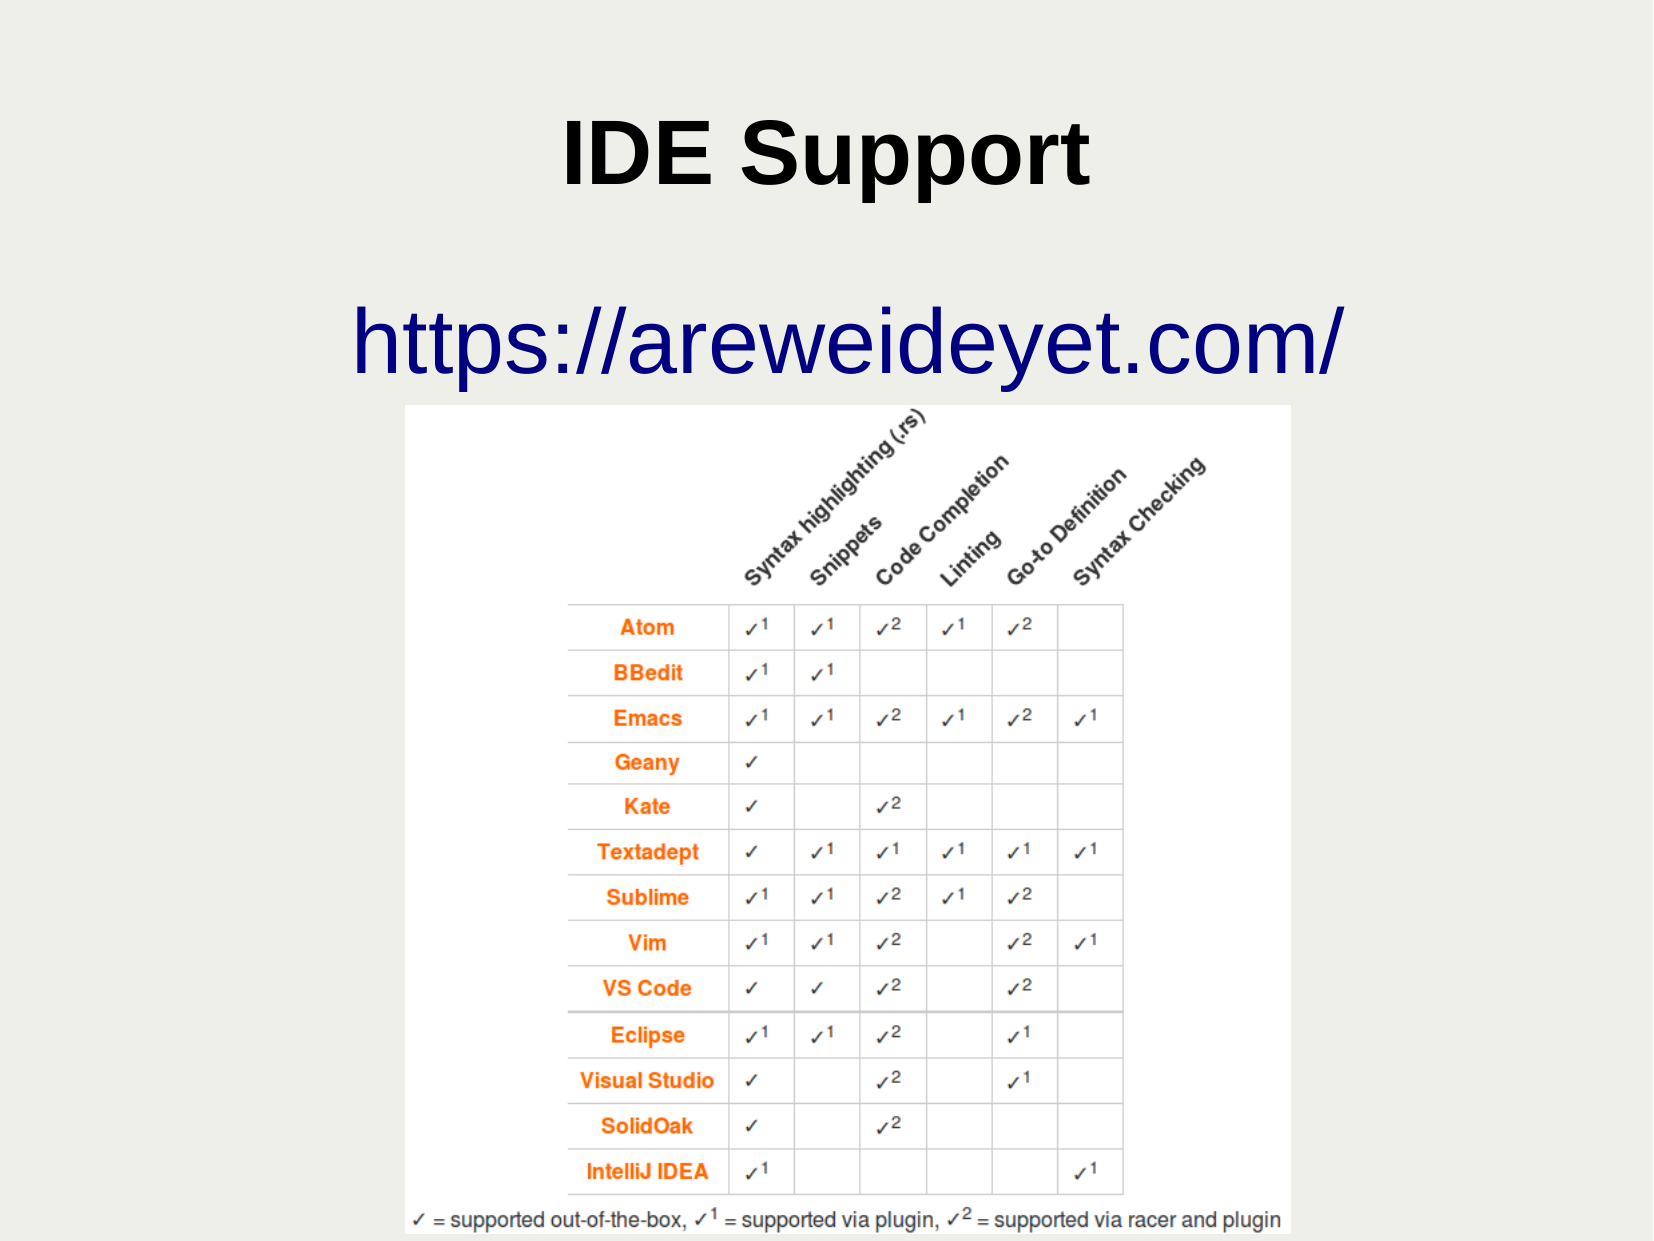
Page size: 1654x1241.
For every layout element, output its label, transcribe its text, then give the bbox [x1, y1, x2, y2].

list https://areweideyet.com/ [82, 290, 1571, 1010]
title IDE Support [82, 49, 1571, 257]
picture [0, 0, 1654, 1241]
